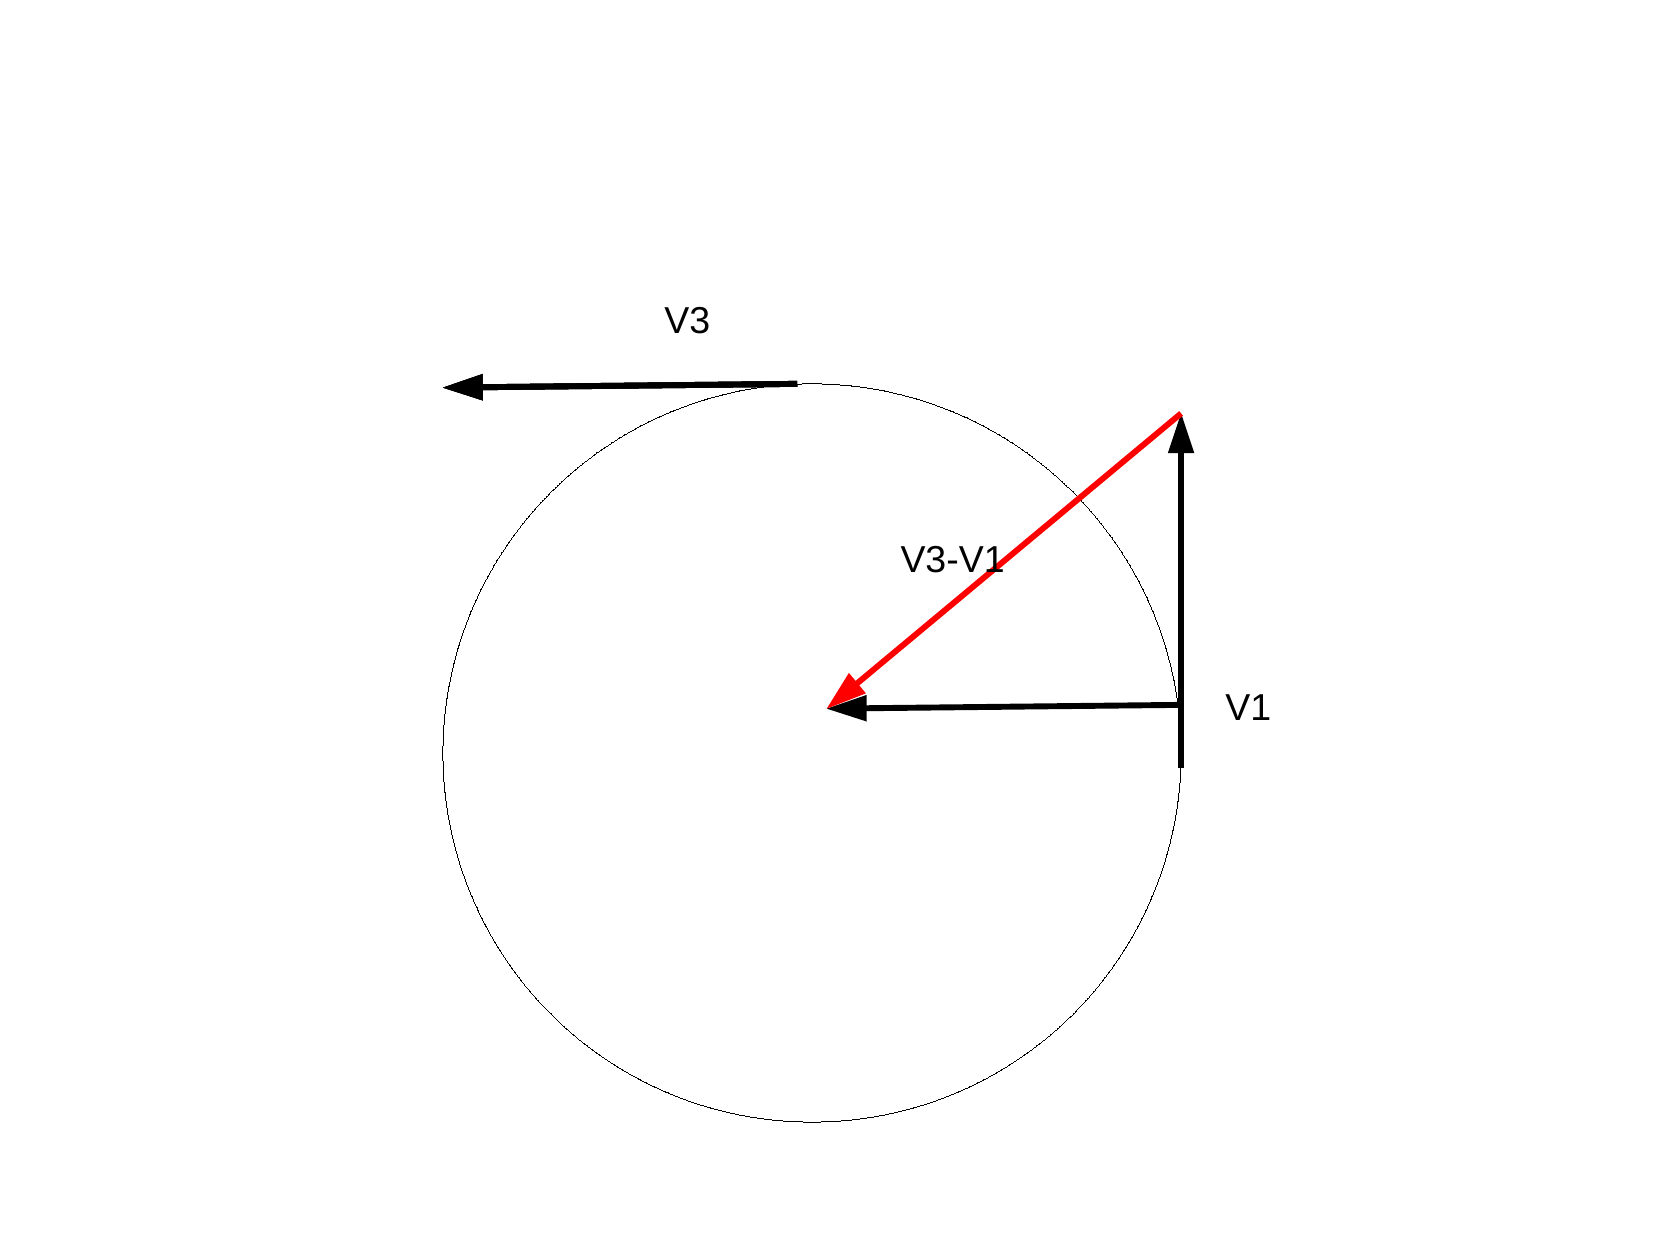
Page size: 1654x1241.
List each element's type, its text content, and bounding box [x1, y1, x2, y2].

text_box [860, 501, 1178, 705]
text_box V3 [649, 292, 726, 350]
text_box V3-V1 [885, 531, 1020, 631]
text_box [442, 383, 1181, 1123]
text_box V1 [1210, 679, 1287, 736]
